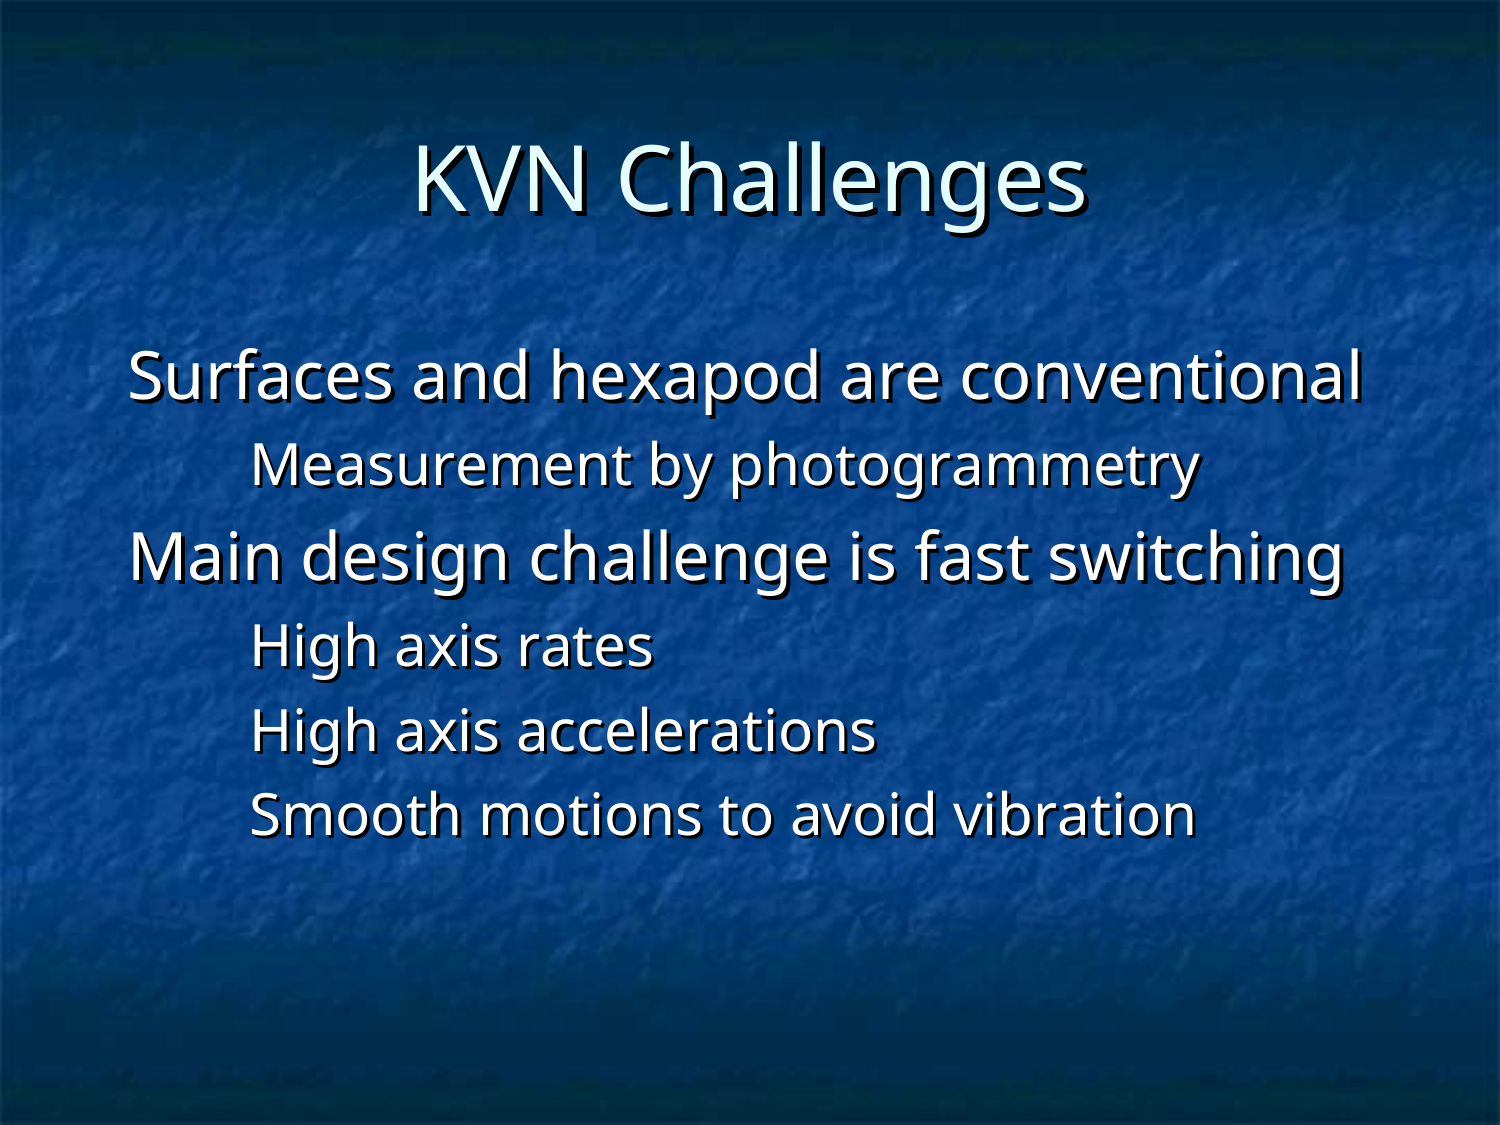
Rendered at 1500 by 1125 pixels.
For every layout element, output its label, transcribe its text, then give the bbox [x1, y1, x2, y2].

title KVN Challenges [75, 62, 1425, 288]
picture [0, 0, 1500, 1125]
list Surfaces and hexapod are conventional Measurement by photogrammetry Main design challenge is fast switching High axis rates High axis accelerations Smooth motions to avoid vibration [75, 324, 1425, 1001]
